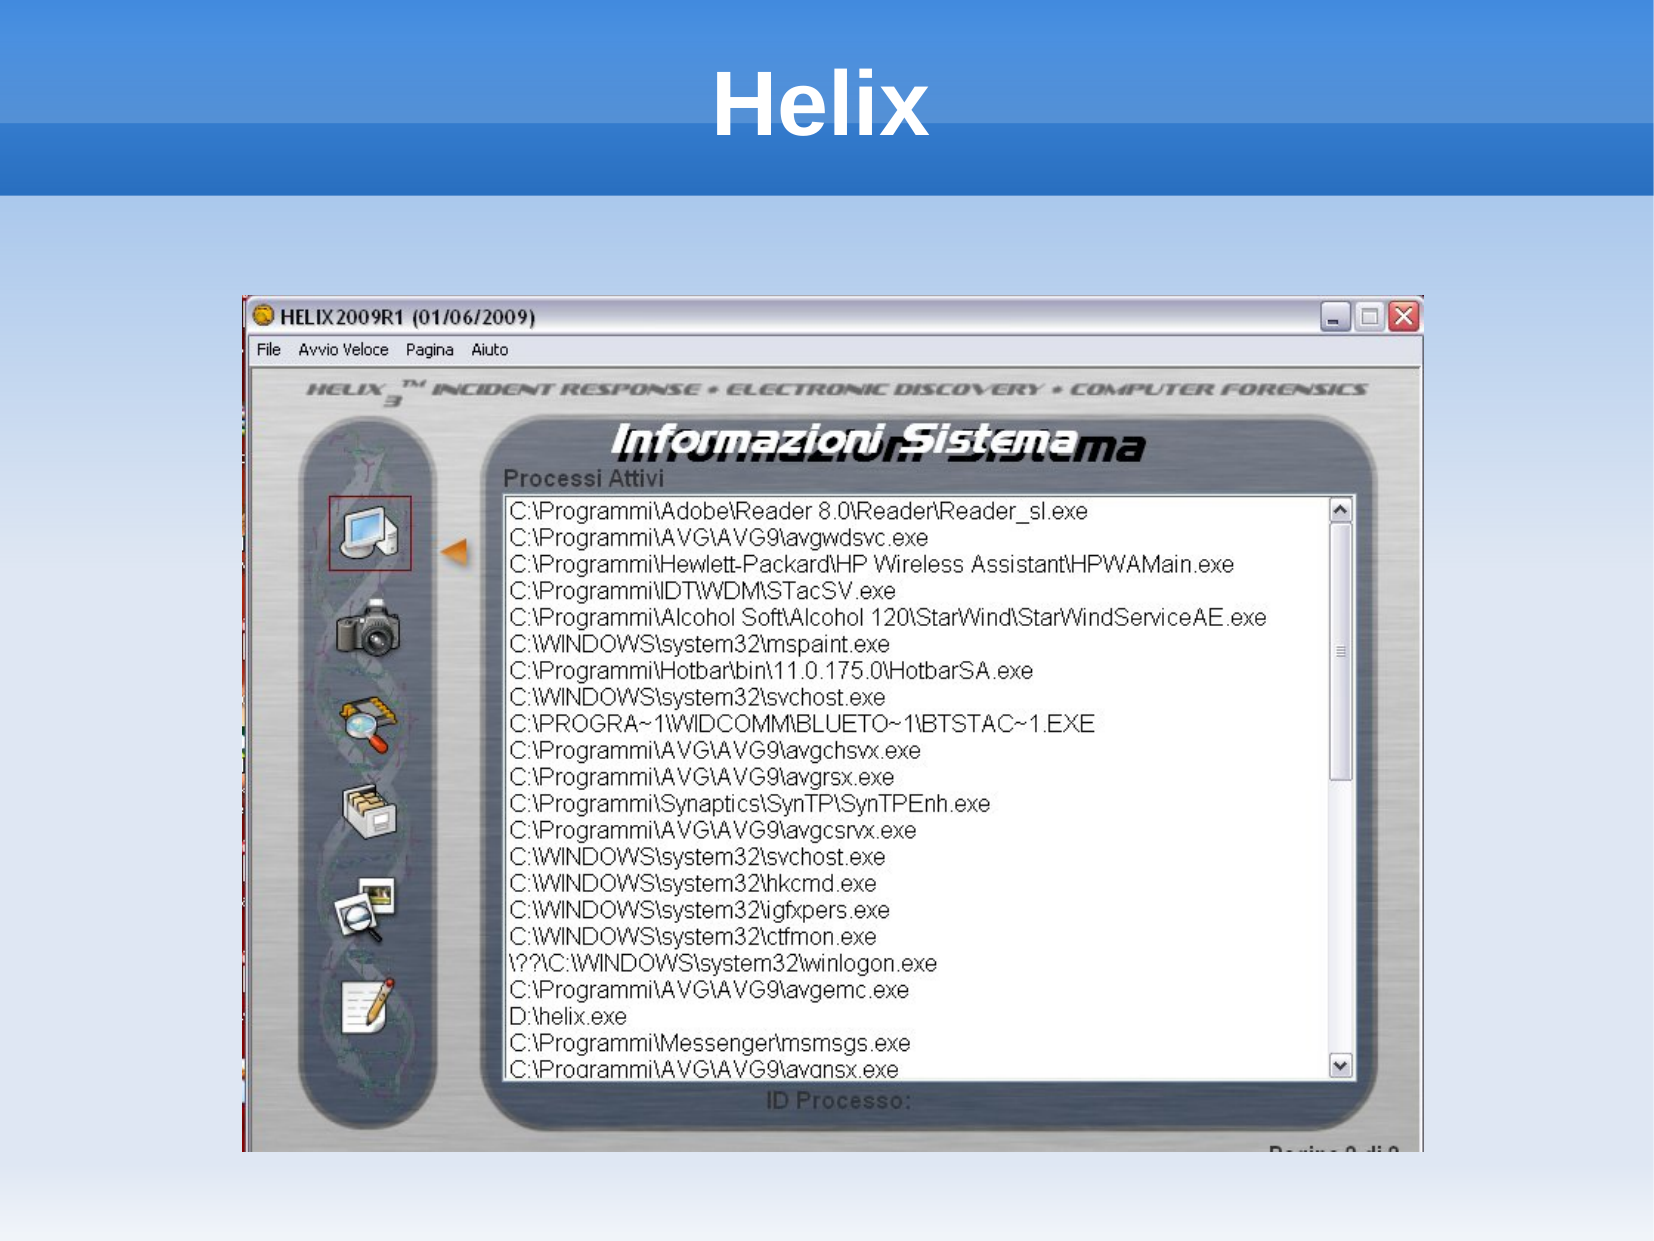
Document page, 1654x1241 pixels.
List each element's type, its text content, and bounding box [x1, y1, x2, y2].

title Helix [76, 7, 1565, 200]
picture [0, 0, 1654, 1241]
